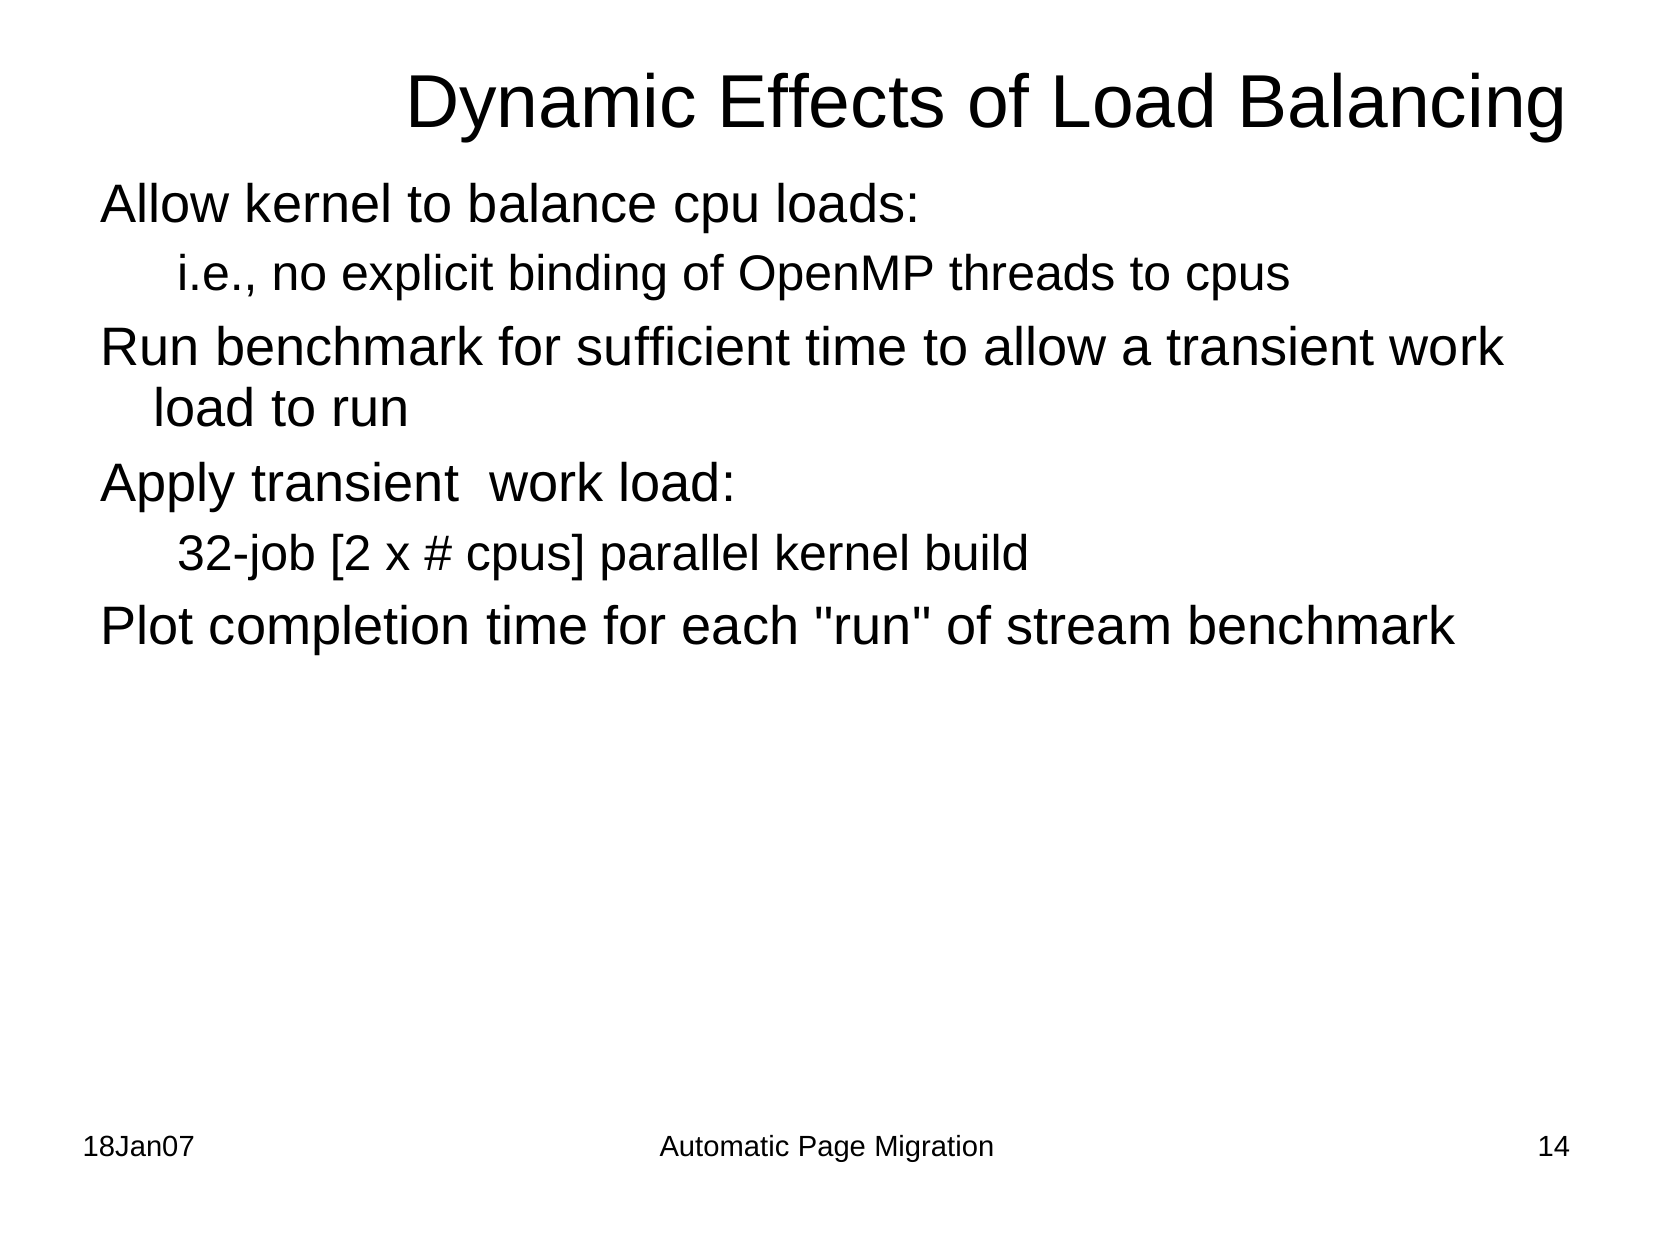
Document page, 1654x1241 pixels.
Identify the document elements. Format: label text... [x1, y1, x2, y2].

list Allow kernel to balance cpu loads: i.e., no explicit binding of OpenMP threads to cpus Run benchmark for sufficient time to allow a transient work load to run Apply transient work load: 32-job [2 x # cpus] parallel kernel build Plot completion time for each "run" of stream benchmark [82, 173, 1571, 1109]
title Dynamic Effects of Load Balancing [80, 45, 1569, 159]
